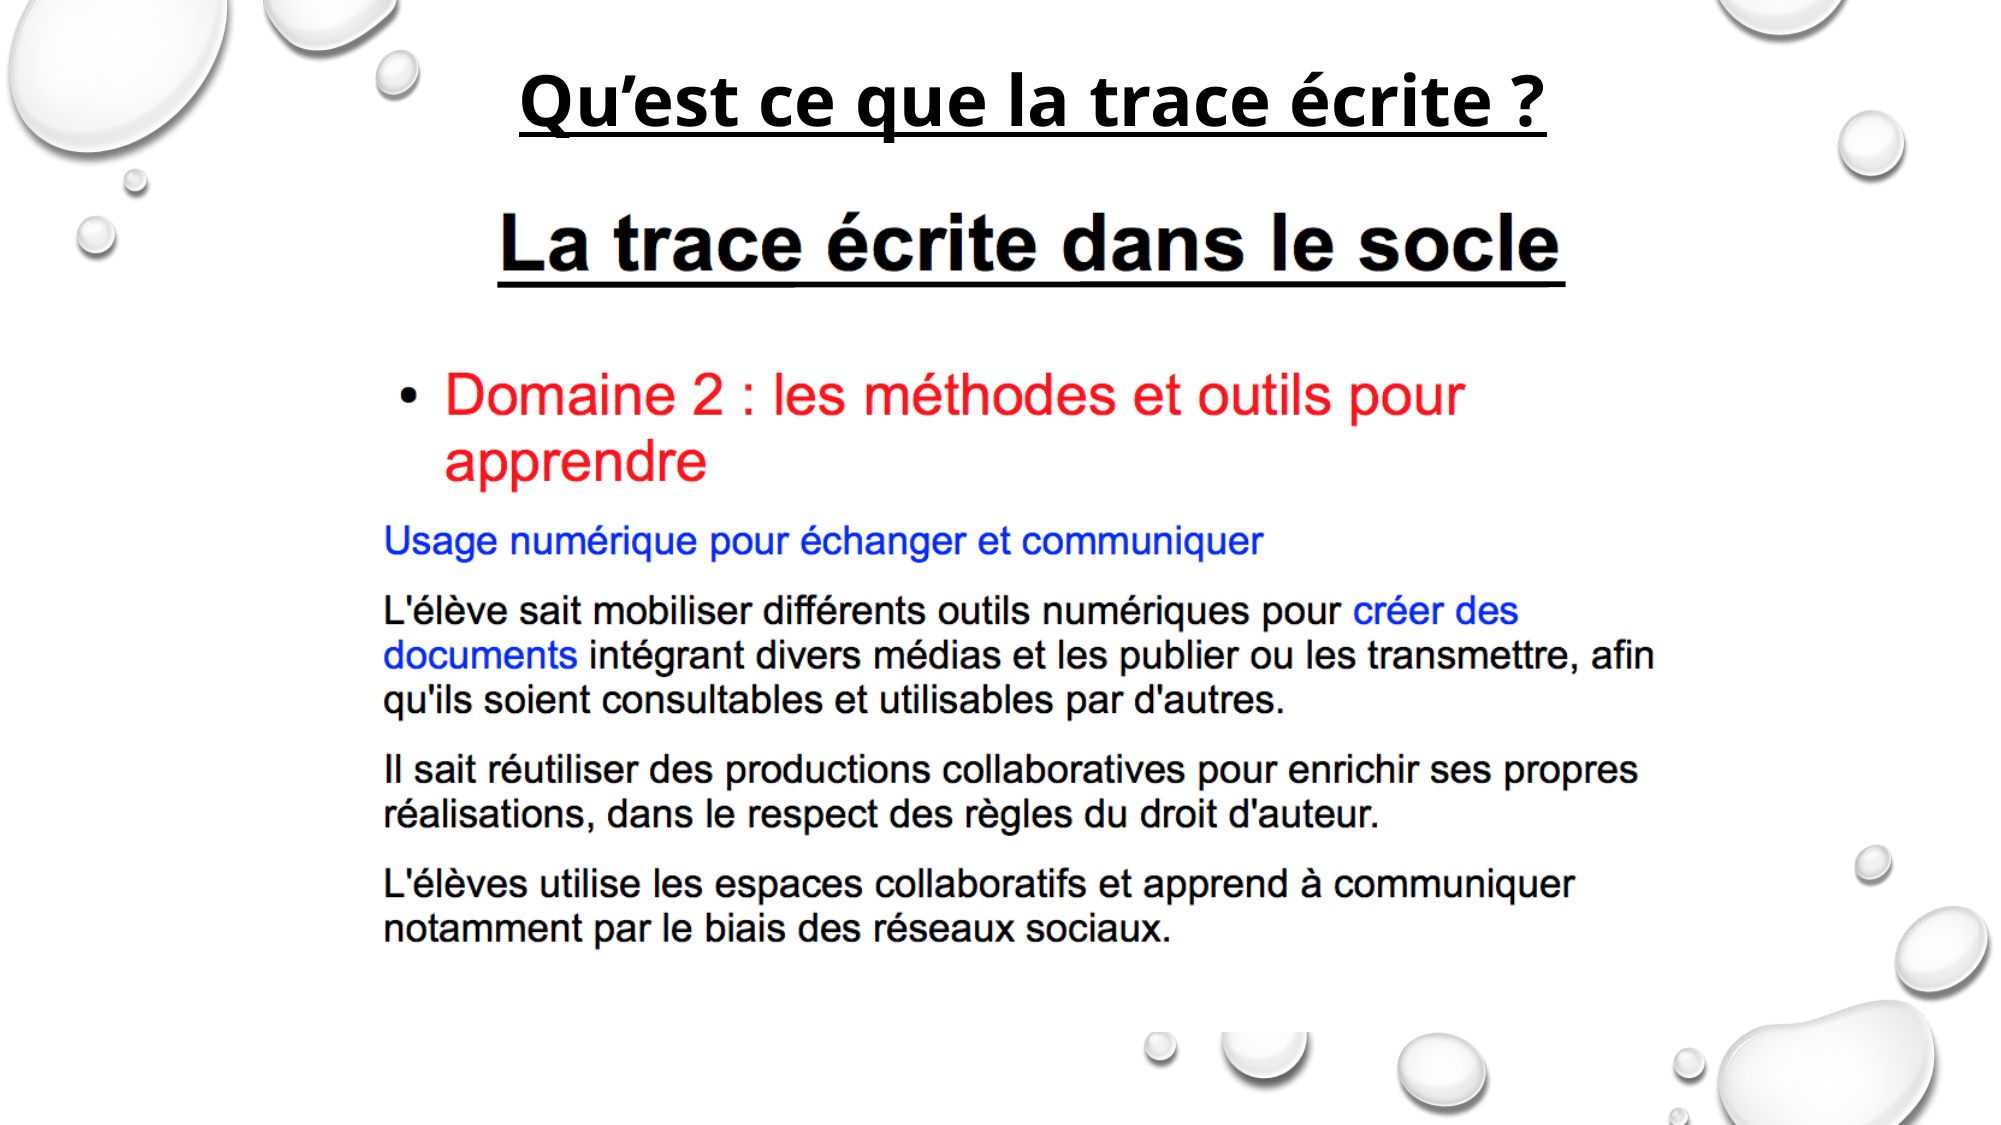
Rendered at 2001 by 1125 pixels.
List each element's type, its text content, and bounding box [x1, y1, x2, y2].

picture [0, 0, 2000, 1125]
text_box Qu’est ce que la trace écrite ? [254, 10, 1811, 148]
